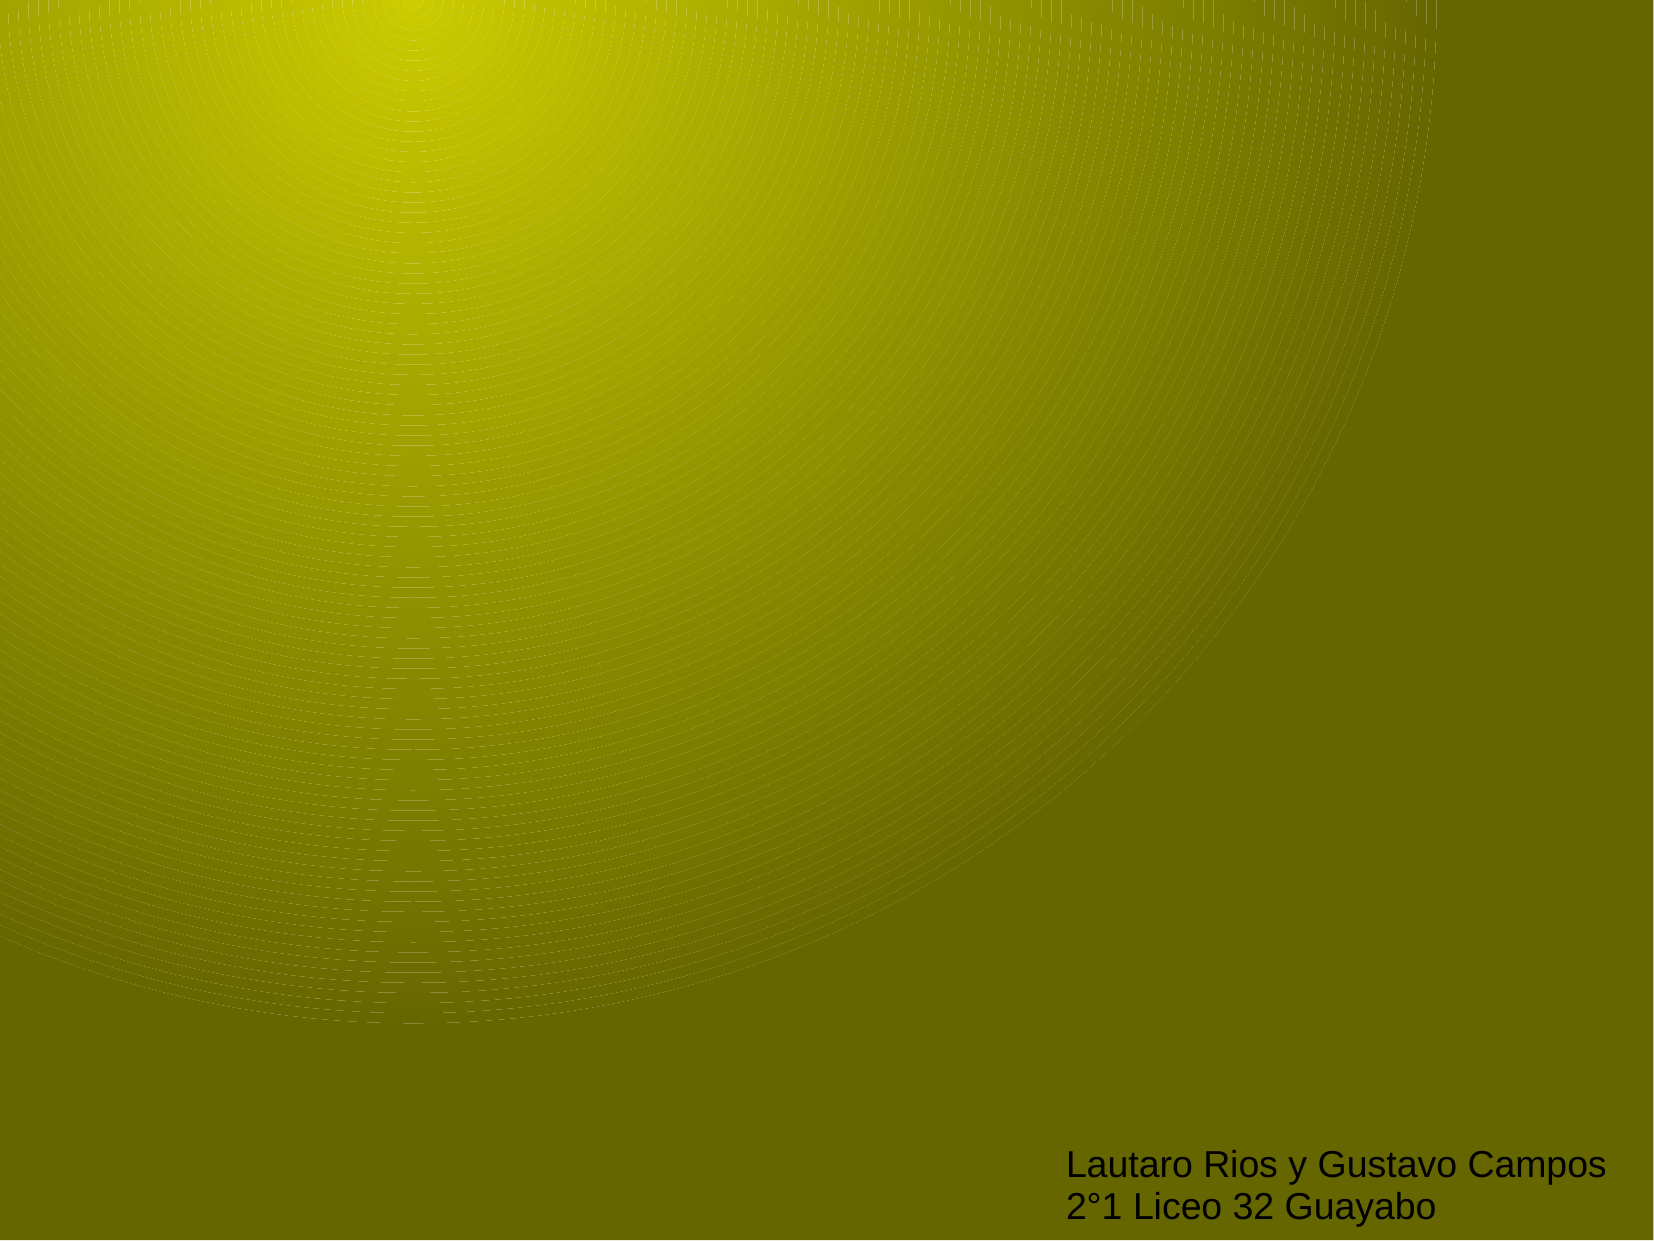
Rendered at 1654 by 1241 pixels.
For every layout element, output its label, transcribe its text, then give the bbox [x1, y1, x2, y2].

text_box Lautaro Rios y Gustavo Campos 2°1 Liceo 32 Guayabo [1051, 1136, 1642, 1235]
